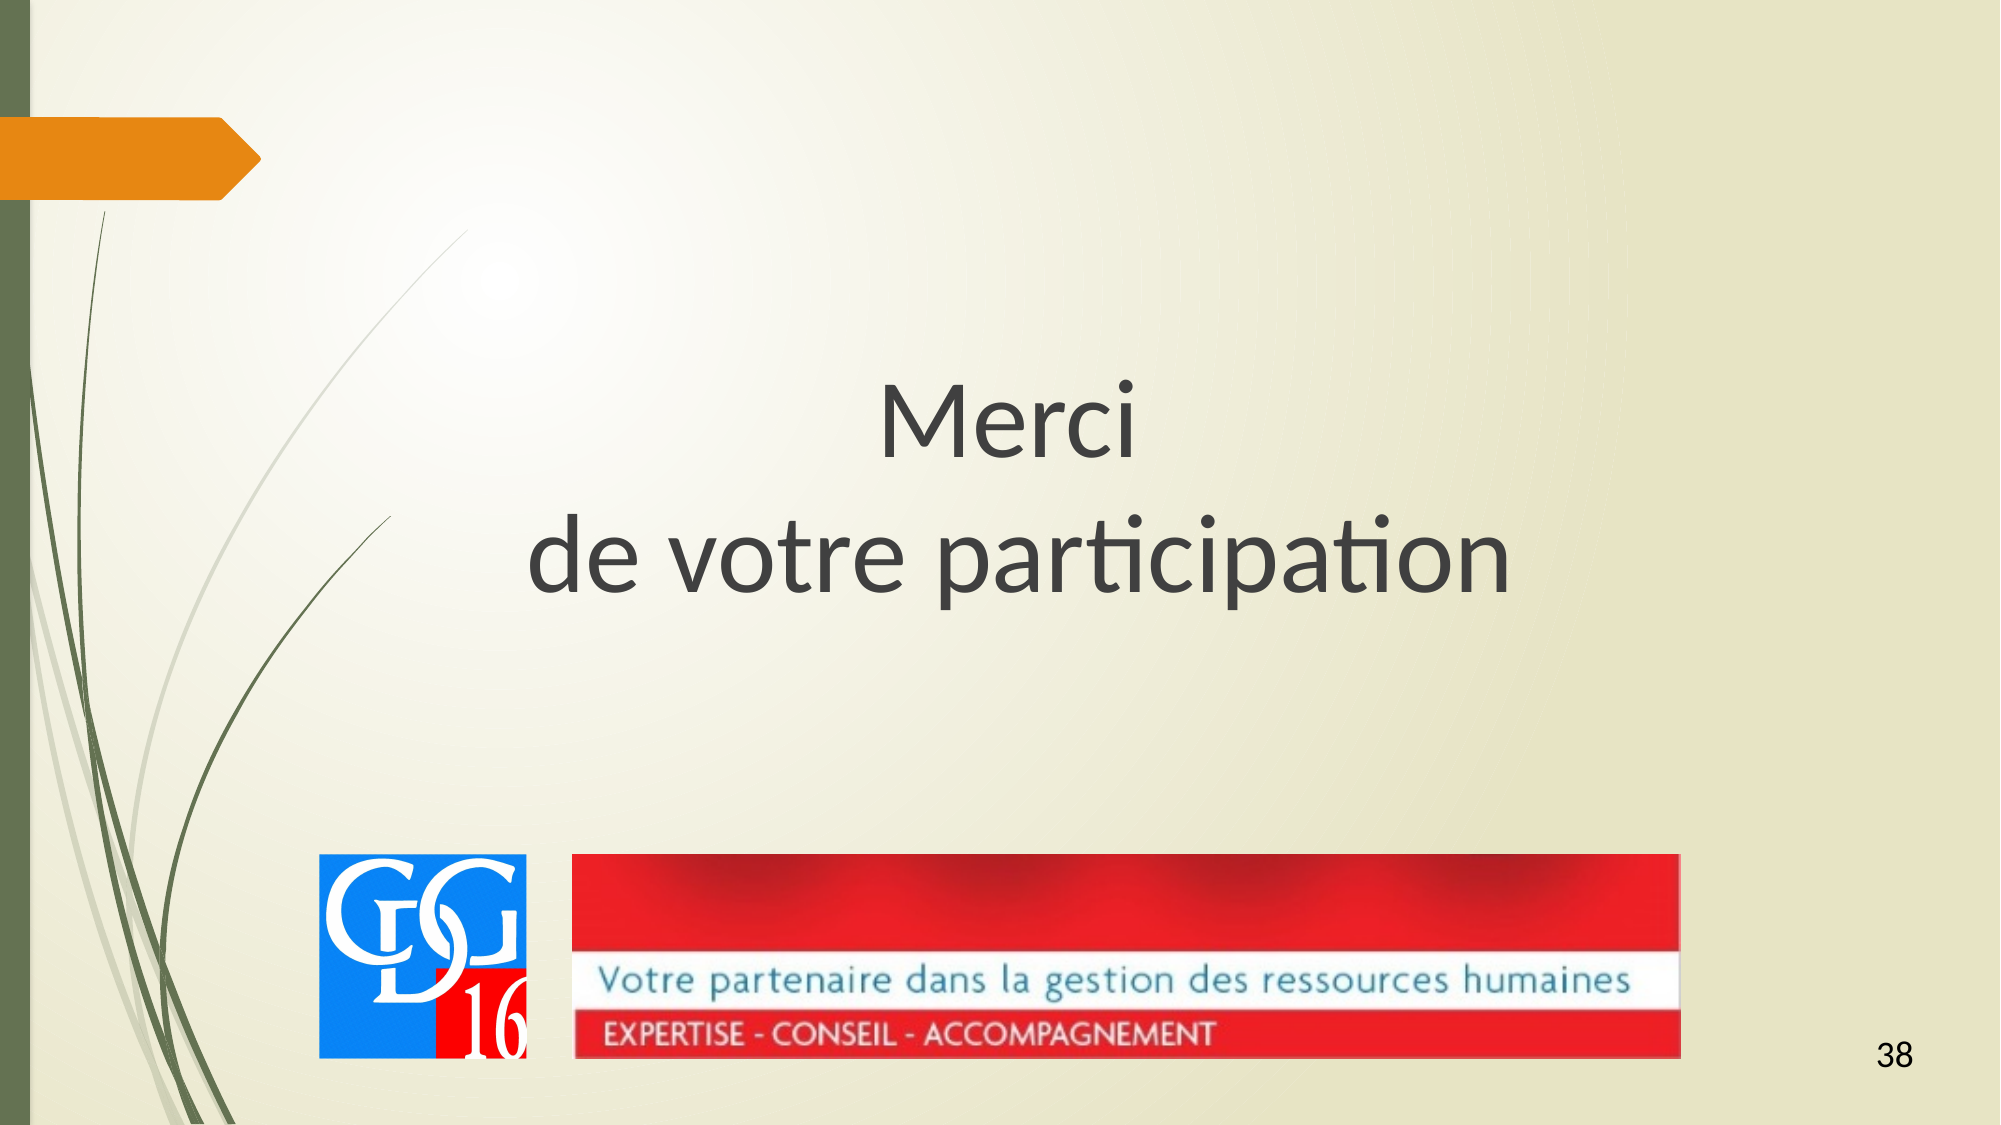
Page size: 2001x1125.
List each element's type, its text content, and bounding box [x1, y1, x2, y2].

list Merci de votre participation [319, 337, 1722, 957]
picture [319, 854, 527, 1059]
picture [572, 854, 1681, 1059]
text_box <numéro> [1861, 1022, 1958, 1083]
